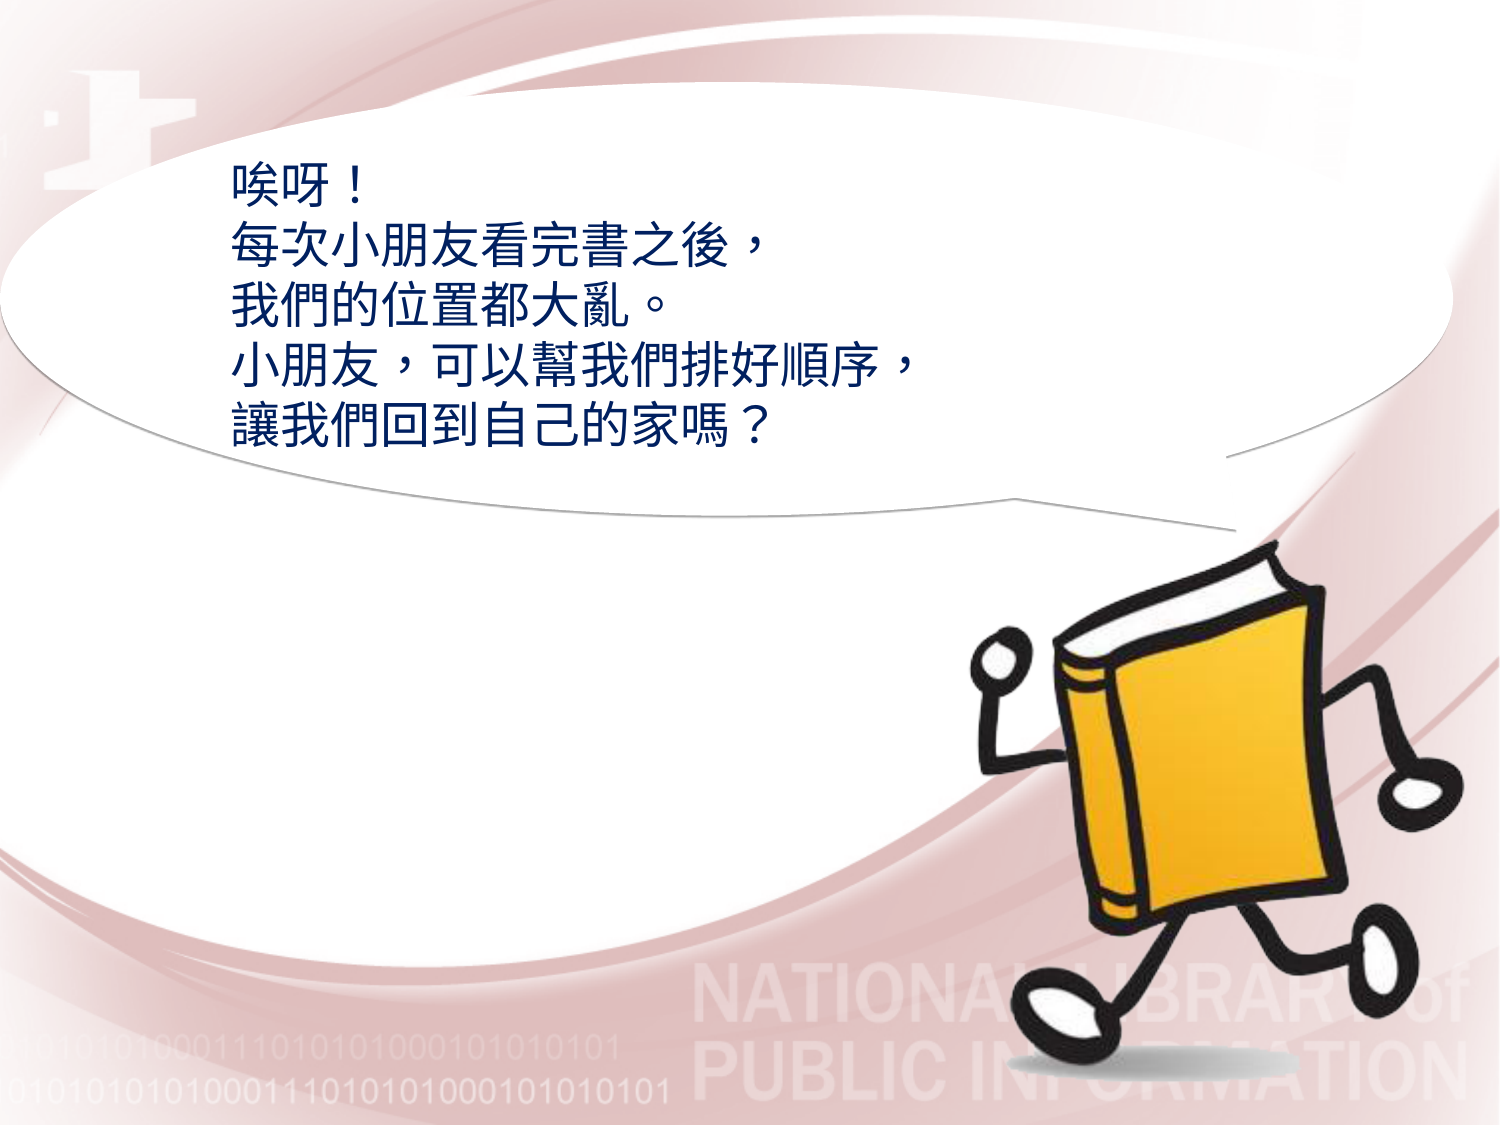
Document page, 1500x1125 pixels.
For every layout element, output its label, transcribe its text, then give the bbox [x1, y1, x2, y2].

picture [937, 539, 1500, 1102]
text_box 唉呀！ 每次小朋友看完書之後， 我們的位置都大亂。 小朋友，可以幫我們排好順序， 讓我們回到自己的家嗎？ [0, 82, 1454, 530]
